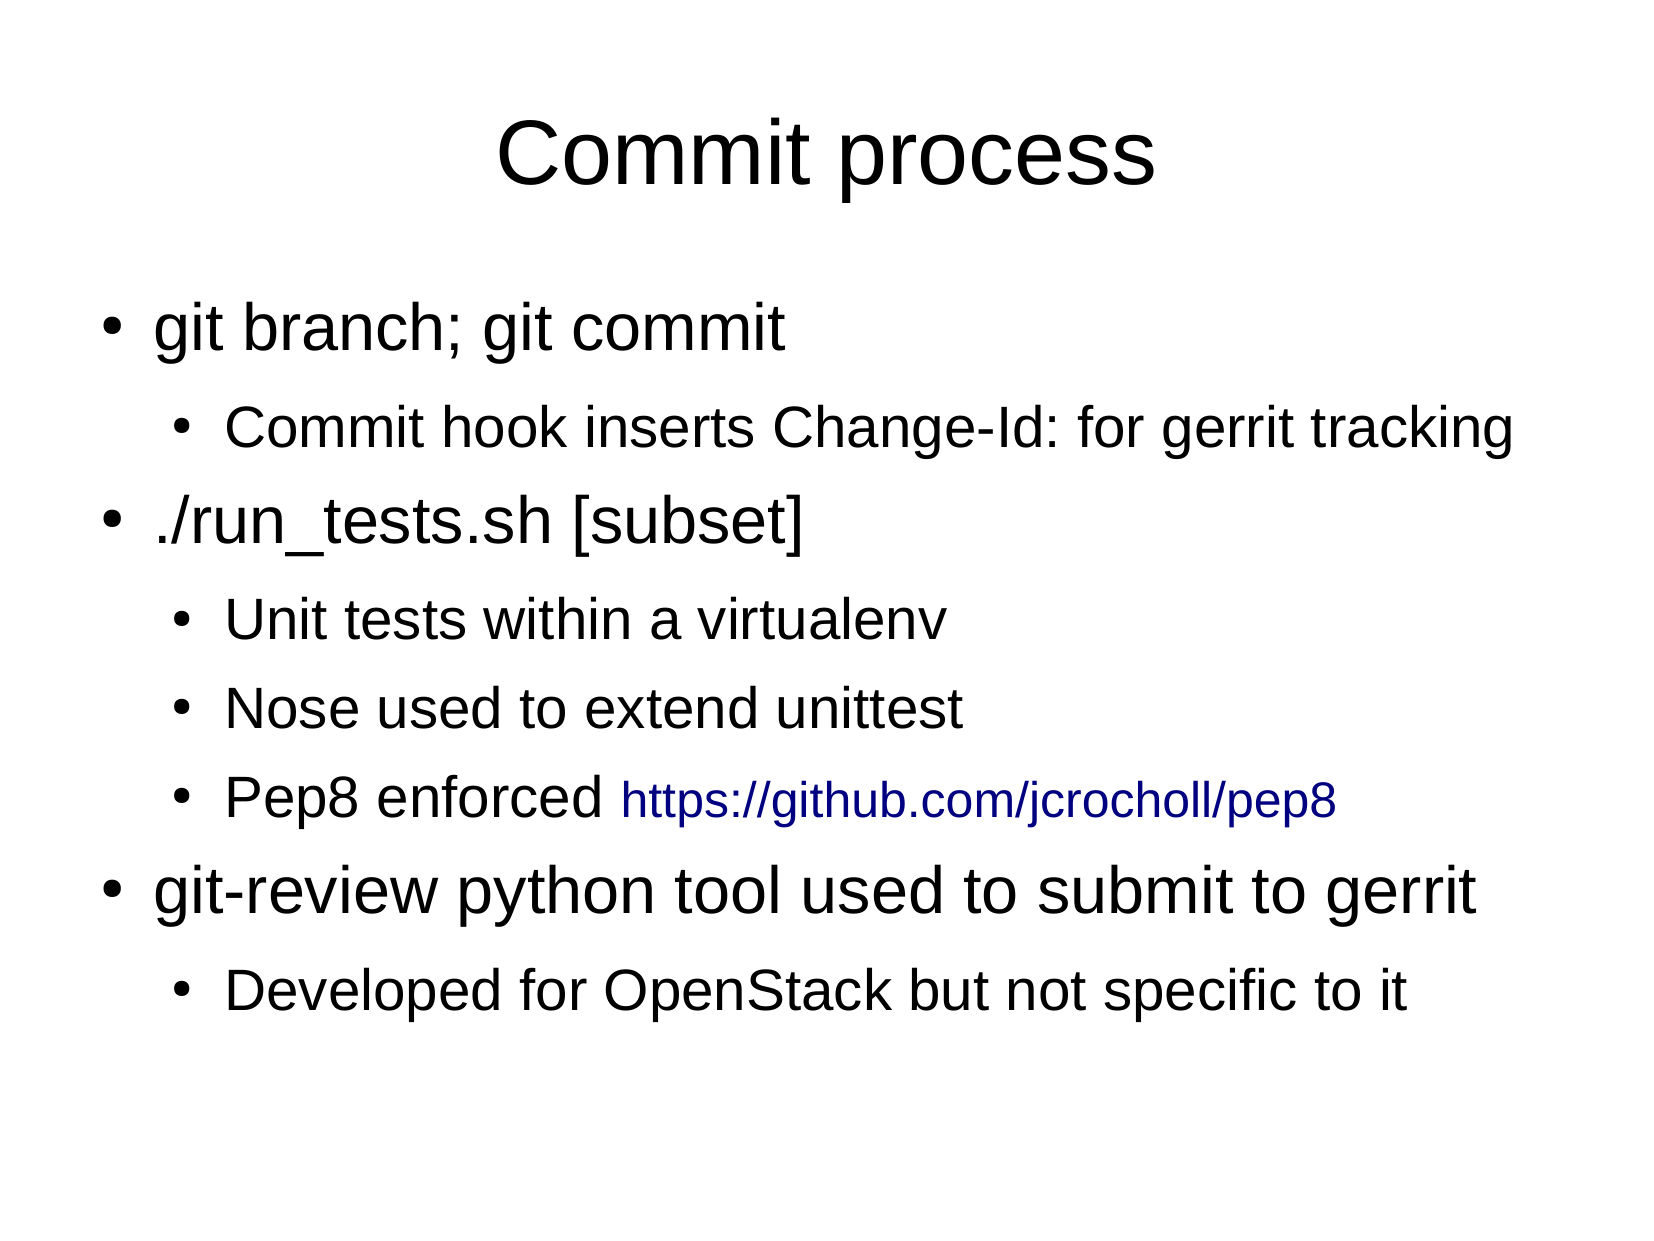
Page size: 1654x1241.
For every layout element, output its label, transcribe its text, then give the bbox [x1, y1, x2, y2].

title Commit process [82, 49, 1571, 257]
list git branch; git commit Commit hook inserts Change-Id: for gerrit tracking ./run_tests.sh [subset] Unit tests within a virtualenv Nose used to extend unittest Pep8 enforced https://github.com/jcrocholl/pep8 git-review python tool used to submit to gerrit Developed for OpenStack but not specific to it [82, 290, 1571, 1109]
